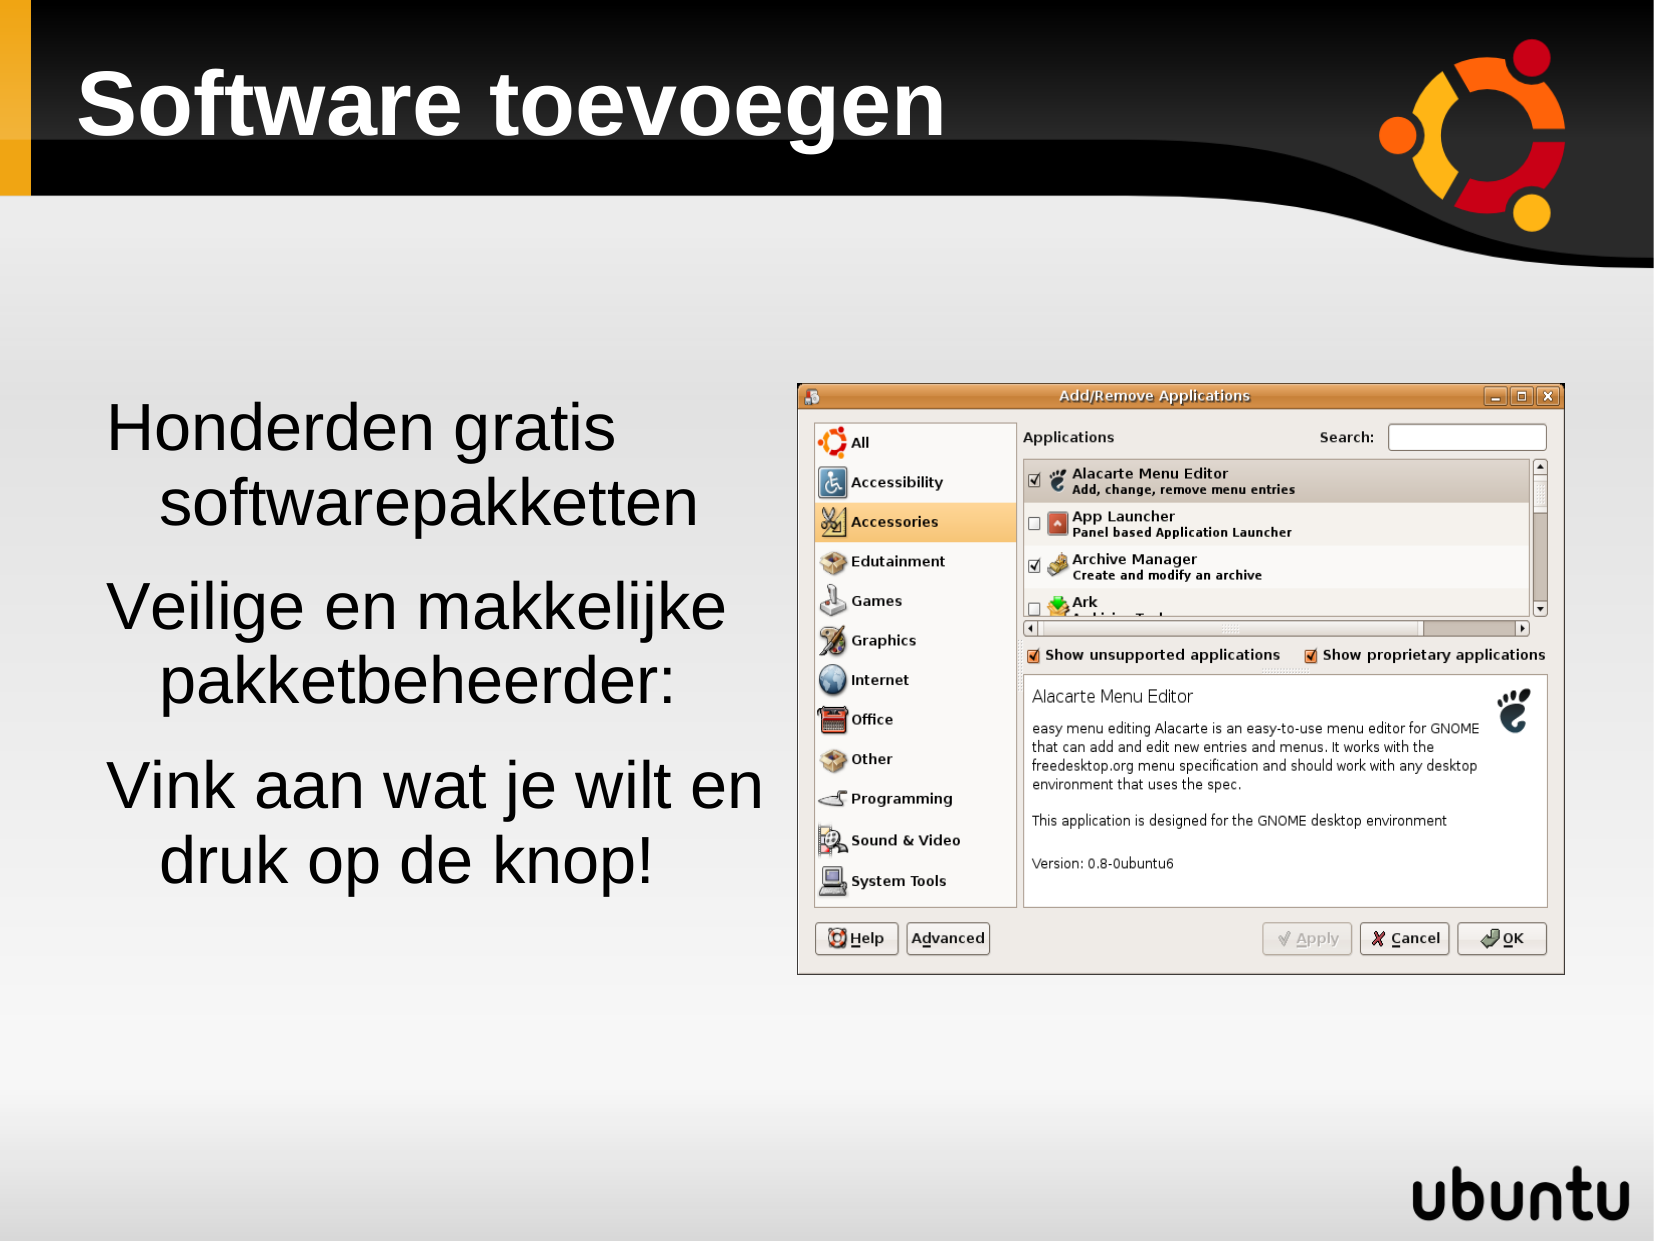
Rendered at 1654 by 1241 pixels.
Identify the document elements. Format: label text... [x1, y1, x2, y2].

picture [0, 0, 1654, 1241]
list Honderden gratis softwarepakketten Veilige en makkelijke pakketbeheerder: Vink aan wat je wilt en druk op de knop! [88, 389, 768, 973]
title Software toevoegen [76, 0, 1565, 208]
